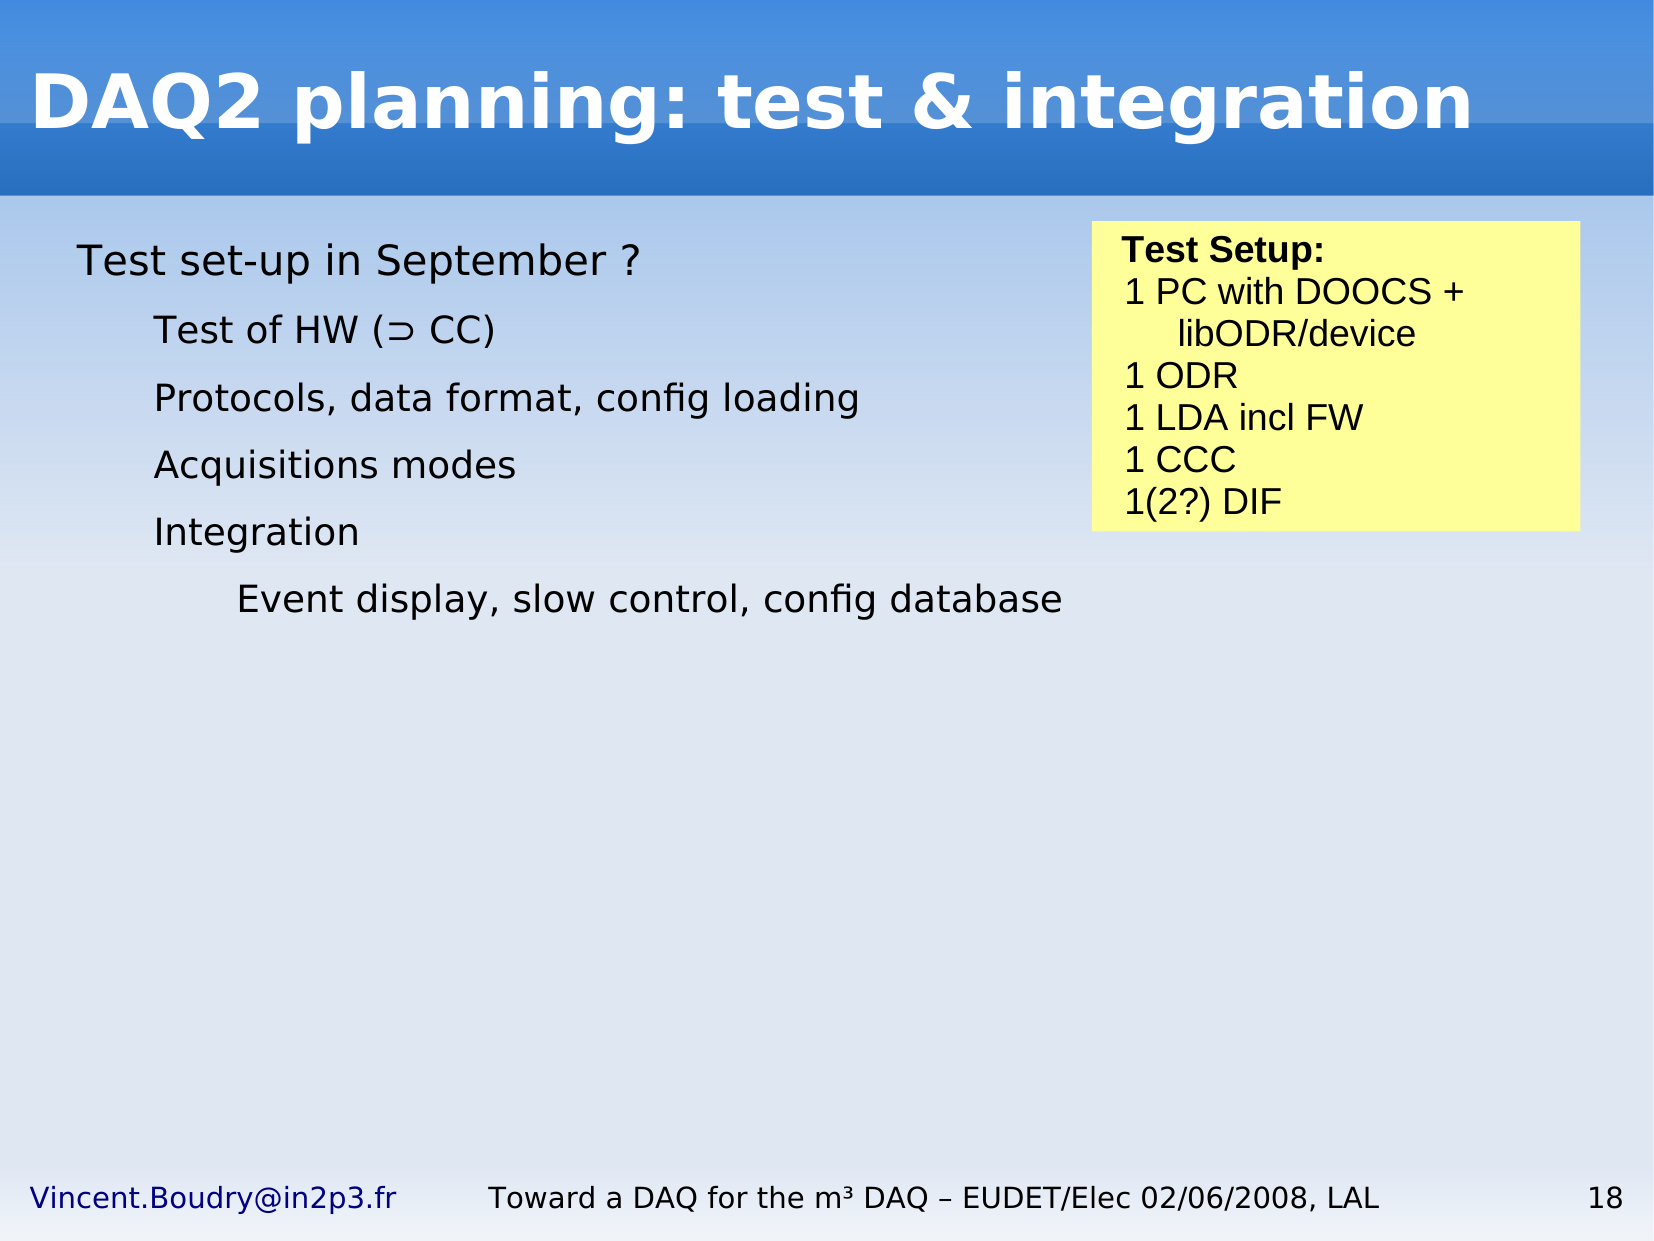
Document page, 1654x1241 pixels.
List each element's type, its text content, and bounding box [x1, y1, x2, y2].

text_box Test Setup: 1 PC with DOOCS + libODR/device 1 ODR 1 LDA incl FW 1 CCC 1(2?) DIF [1091, 221, 1581, 532]
title DAQ2 planning: test & integration [29, 7, 1654, 200]
list Test set-up in September ? Test of HW (⊃ CC) Protocols, data format, config loading Acquisitions modes Integration Event display, slow control, config database [59, 236, 1595, 1137]
picture [0, 0, 1654, 1241]
